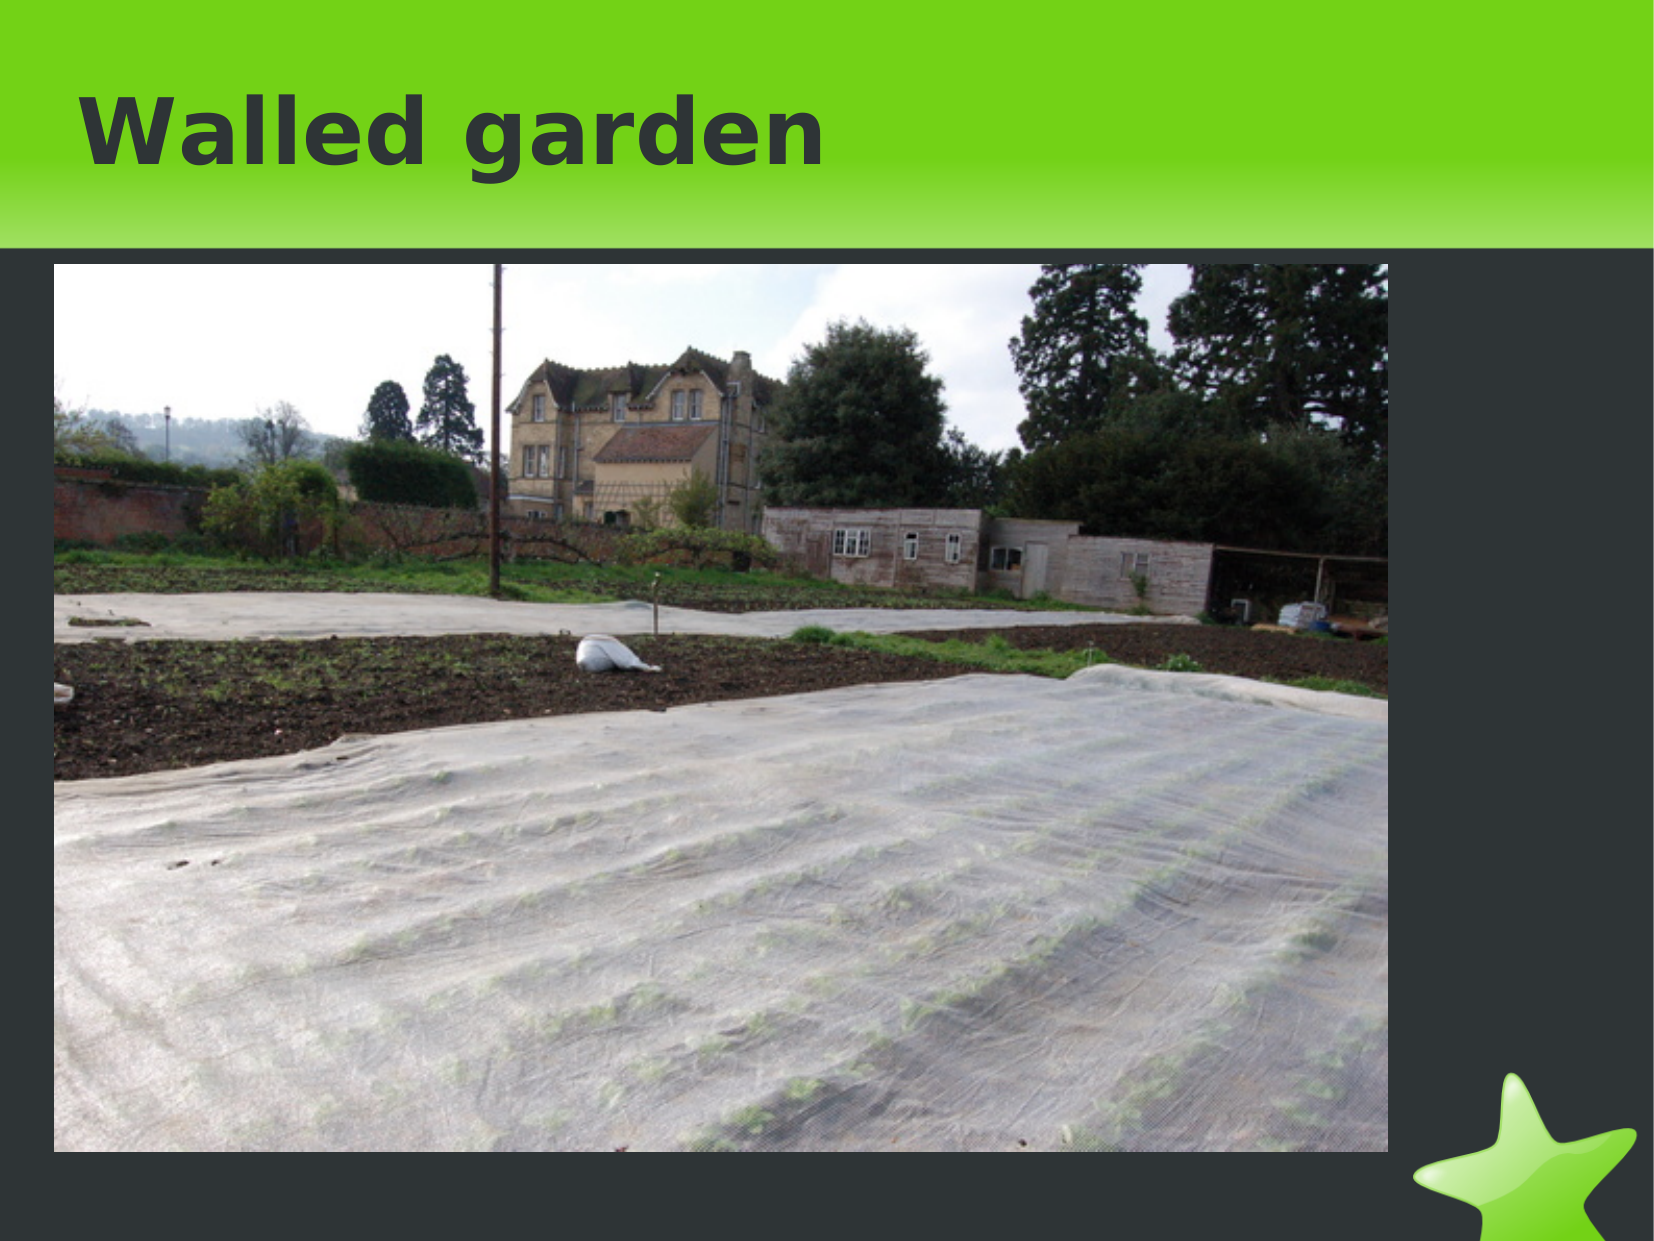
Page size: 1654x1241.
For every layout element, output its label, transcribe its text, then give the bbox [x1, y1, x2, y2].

title Walled garden [76, 36, 1565, 229]
picture [0, 0, 1654, 1241]
